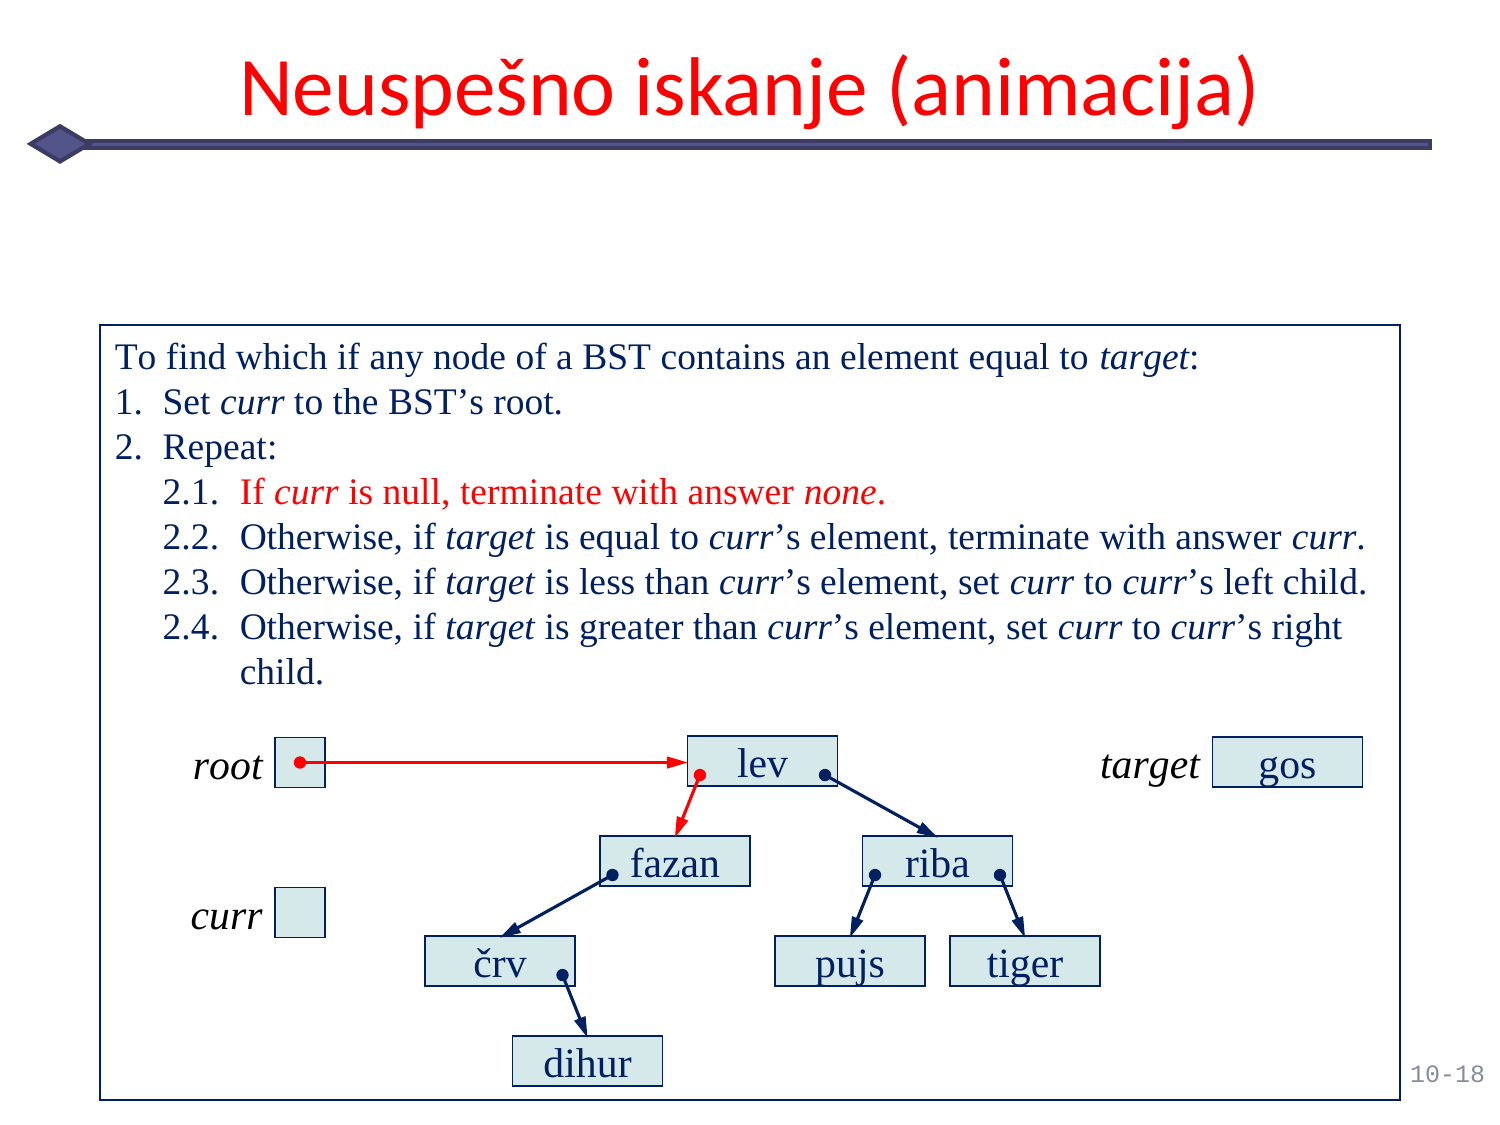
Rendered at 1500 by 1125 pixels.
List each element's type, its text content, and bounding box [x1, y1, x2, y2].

text_box curr [187, 887, 263, 938]
text_box 10-<number> [1149, 1042, 1500, 1103]
text_box target [1087, 737, 1200, 788]
text_box riba [862, 835, 1013, 887]
text_box lev [687, 736, 838, 787]
text_box dihur [512, 1036, 663, 1087]
text_box To find which if any node of a BST contains an element equal to target: 1. Set curr to the BST’s root. 2. Repeat: 2.1. If curr is null, terminate with answer none. 2.2. Otherwise, if target is equal to curr’s element, terminate with answer curr. 2.3. Otherwise, if target is less than curr’s element, set curr to curr’s left child. 2.4. Otherwise, if target is greater than curr’s element, set curr to curr’s right child. [99, 324, 1401, 700]
text_box gos [1212, 737, 1363, 788]
title Neuspešno iskanje (animacija) [75, 23, 1426, 141]
text_box [99, 700, 1401, 1100]
text_box root [187, 737, 263, 788]
text_box tiger [950, 935, 1101, 987]
text_box pujs [774, 935, 926, 987]
text_box fazan [600, 835, 751, 887]
text_box črv [425, 935, 576, 987]
